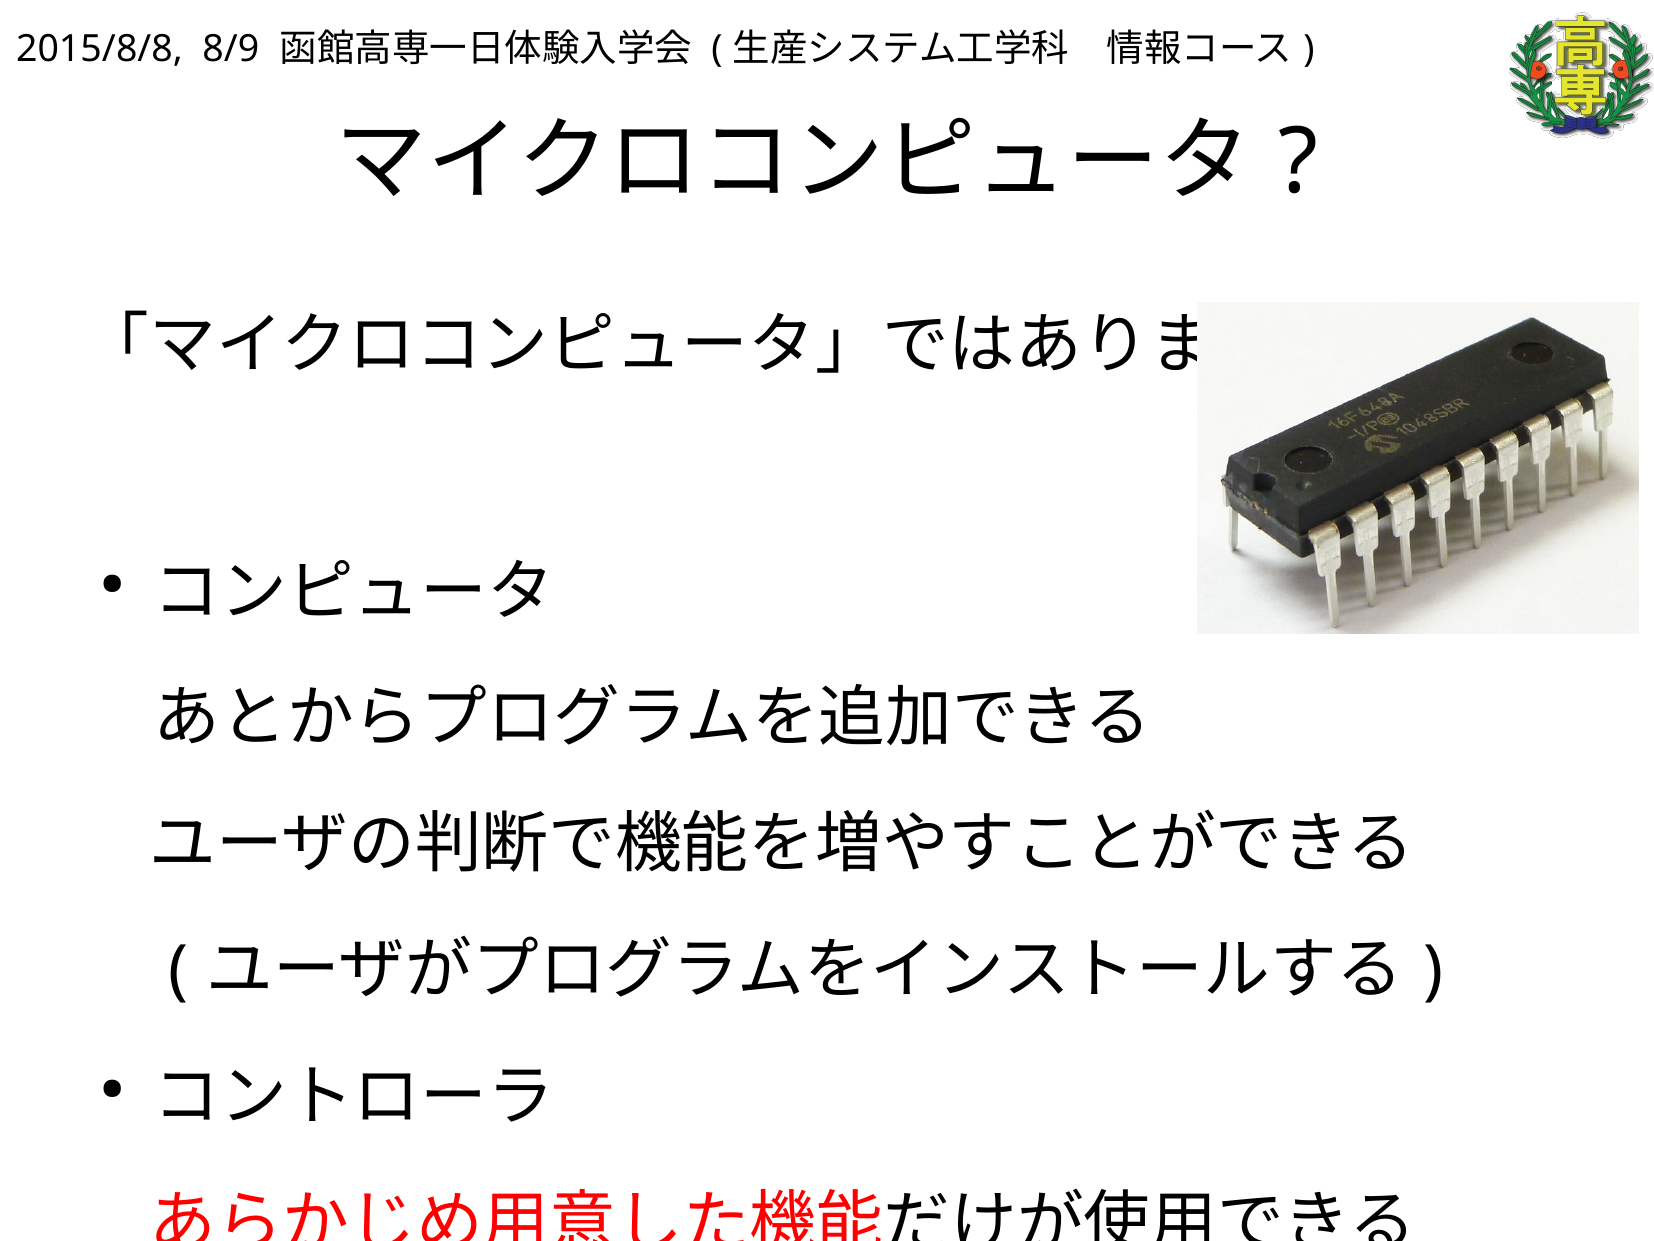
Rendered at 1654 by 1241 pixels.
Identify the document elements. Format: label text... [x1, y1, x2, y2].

list 「マイクロコンピュータ」ではありません コンピュータ あとからプログラムを追加できる ユーザの判断で機能を増やすことができる (ユーザがプログラムをインストールする) コントローラ あらかじめ用意した機能だけが使用できる ユーザがプログラムをインストールすることはできない [82, 290, 1640, 1172]
title マイクロコンピュータ? [82, 49, 1571, 257]
picture [1197, 302, 1639, 634]
picture [1506, 0, 1654, 157]
